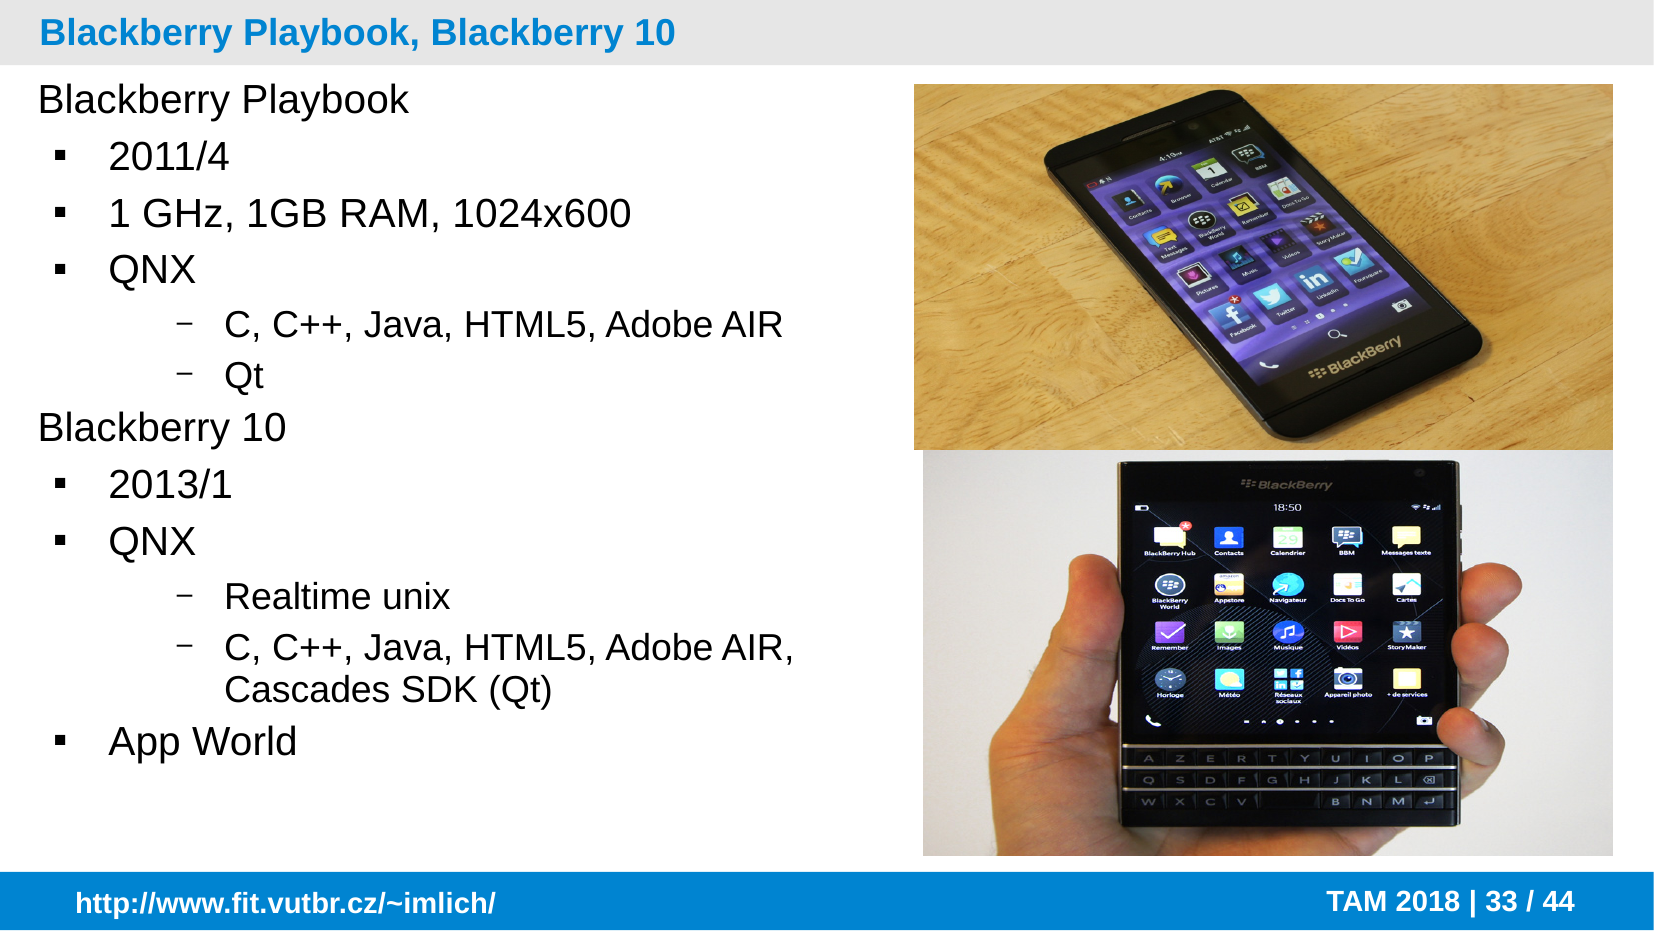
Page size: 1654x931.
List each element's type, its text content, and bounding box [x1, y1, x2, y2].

picture [914, 84, 1613, 856]
title Blackberry Playbook, Blackberry 10 [39, 4, 1615, 61]
list Blackberry Playbook 2011/4 1 GHz, 1GB RAM, 1024x600 QNX C, C++, Java, HTML5, Adobe AIR Qt Blackberry 10 2013/1 QNX Realtime unix C, C++, Java, HTML5, Adobe AIR, Cascades SDK (Qt) App World [37, 76, 807, 856]
